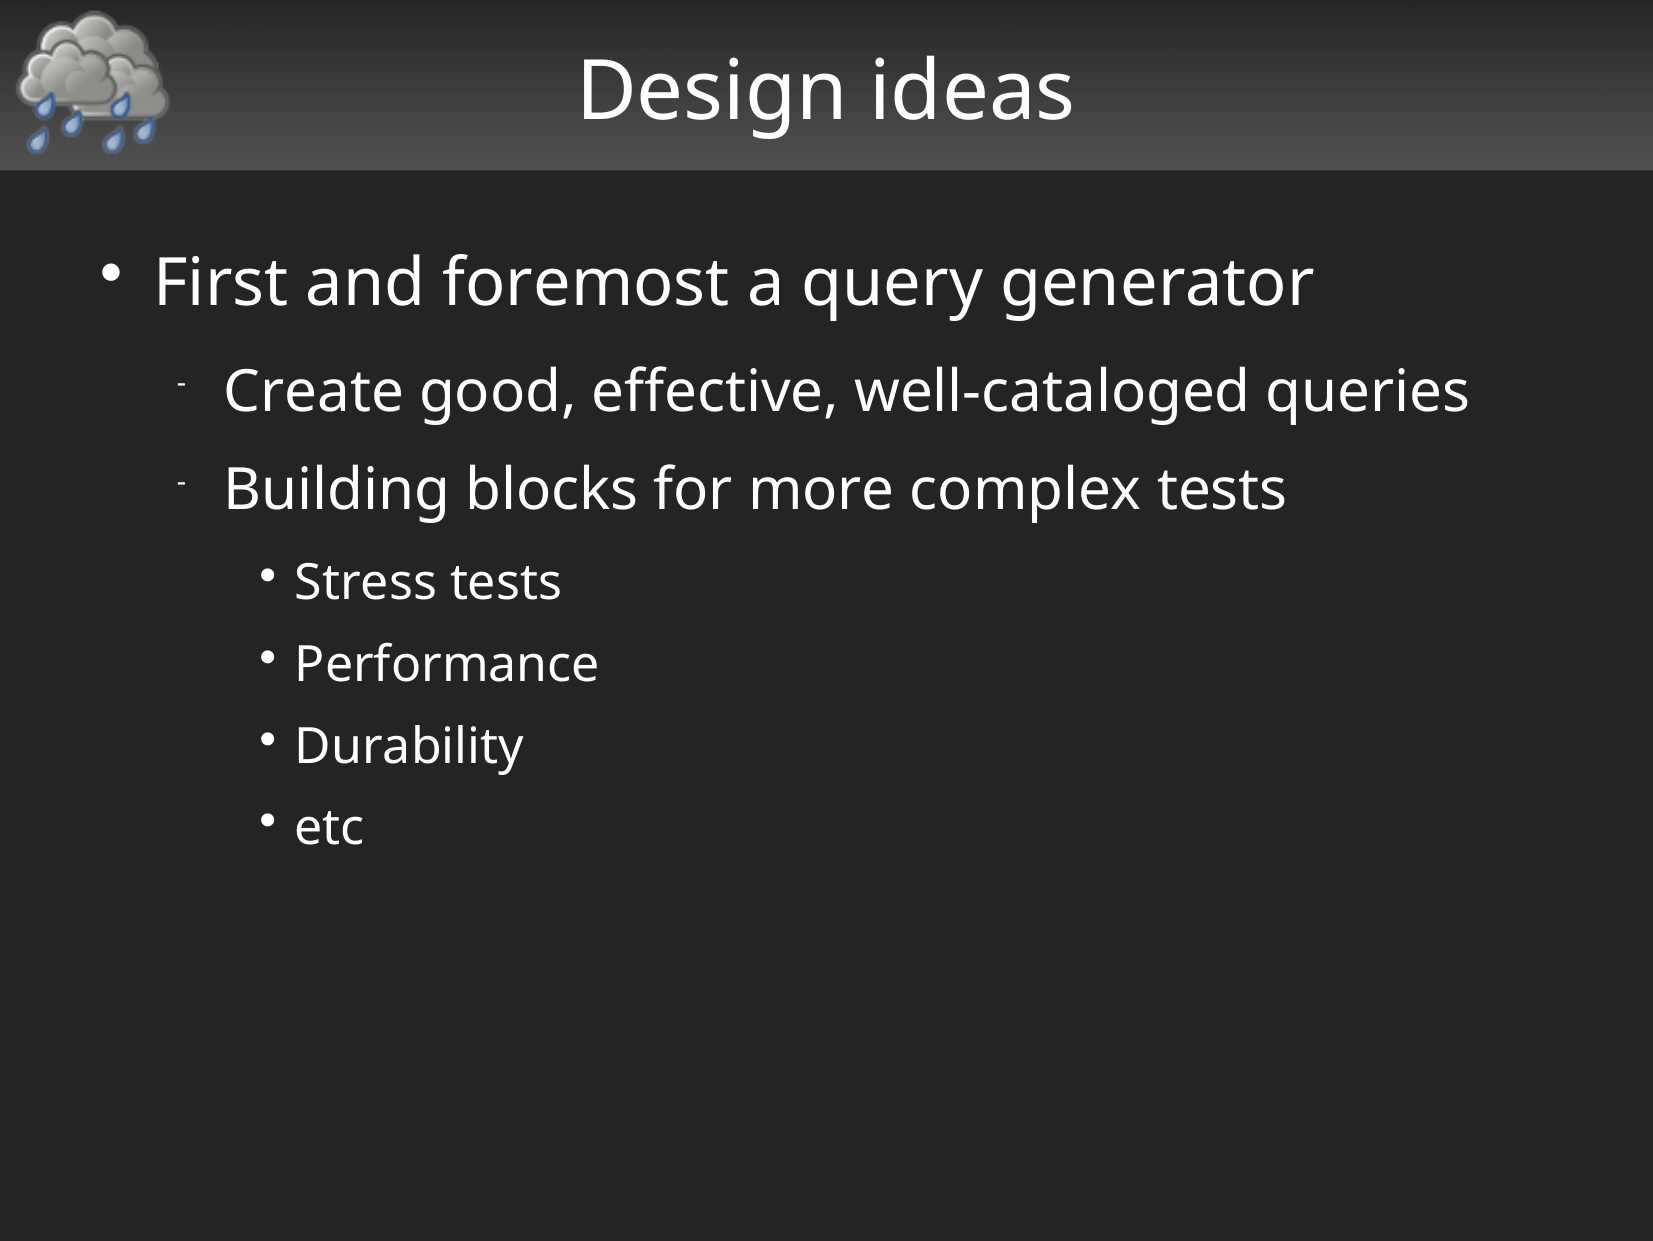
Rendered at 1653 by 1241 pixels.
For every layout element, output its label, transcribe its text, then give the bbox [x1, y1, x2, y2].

list First and foremost a query generator Create good, effective, well-cataloged queries Building blocks for more complex tests Stress tests Performance Durability etc [82, 236, 1570, 1042]
picture [0, 0, 1653, 1241]
title Design ideas [82, 39, 1570, 137]
